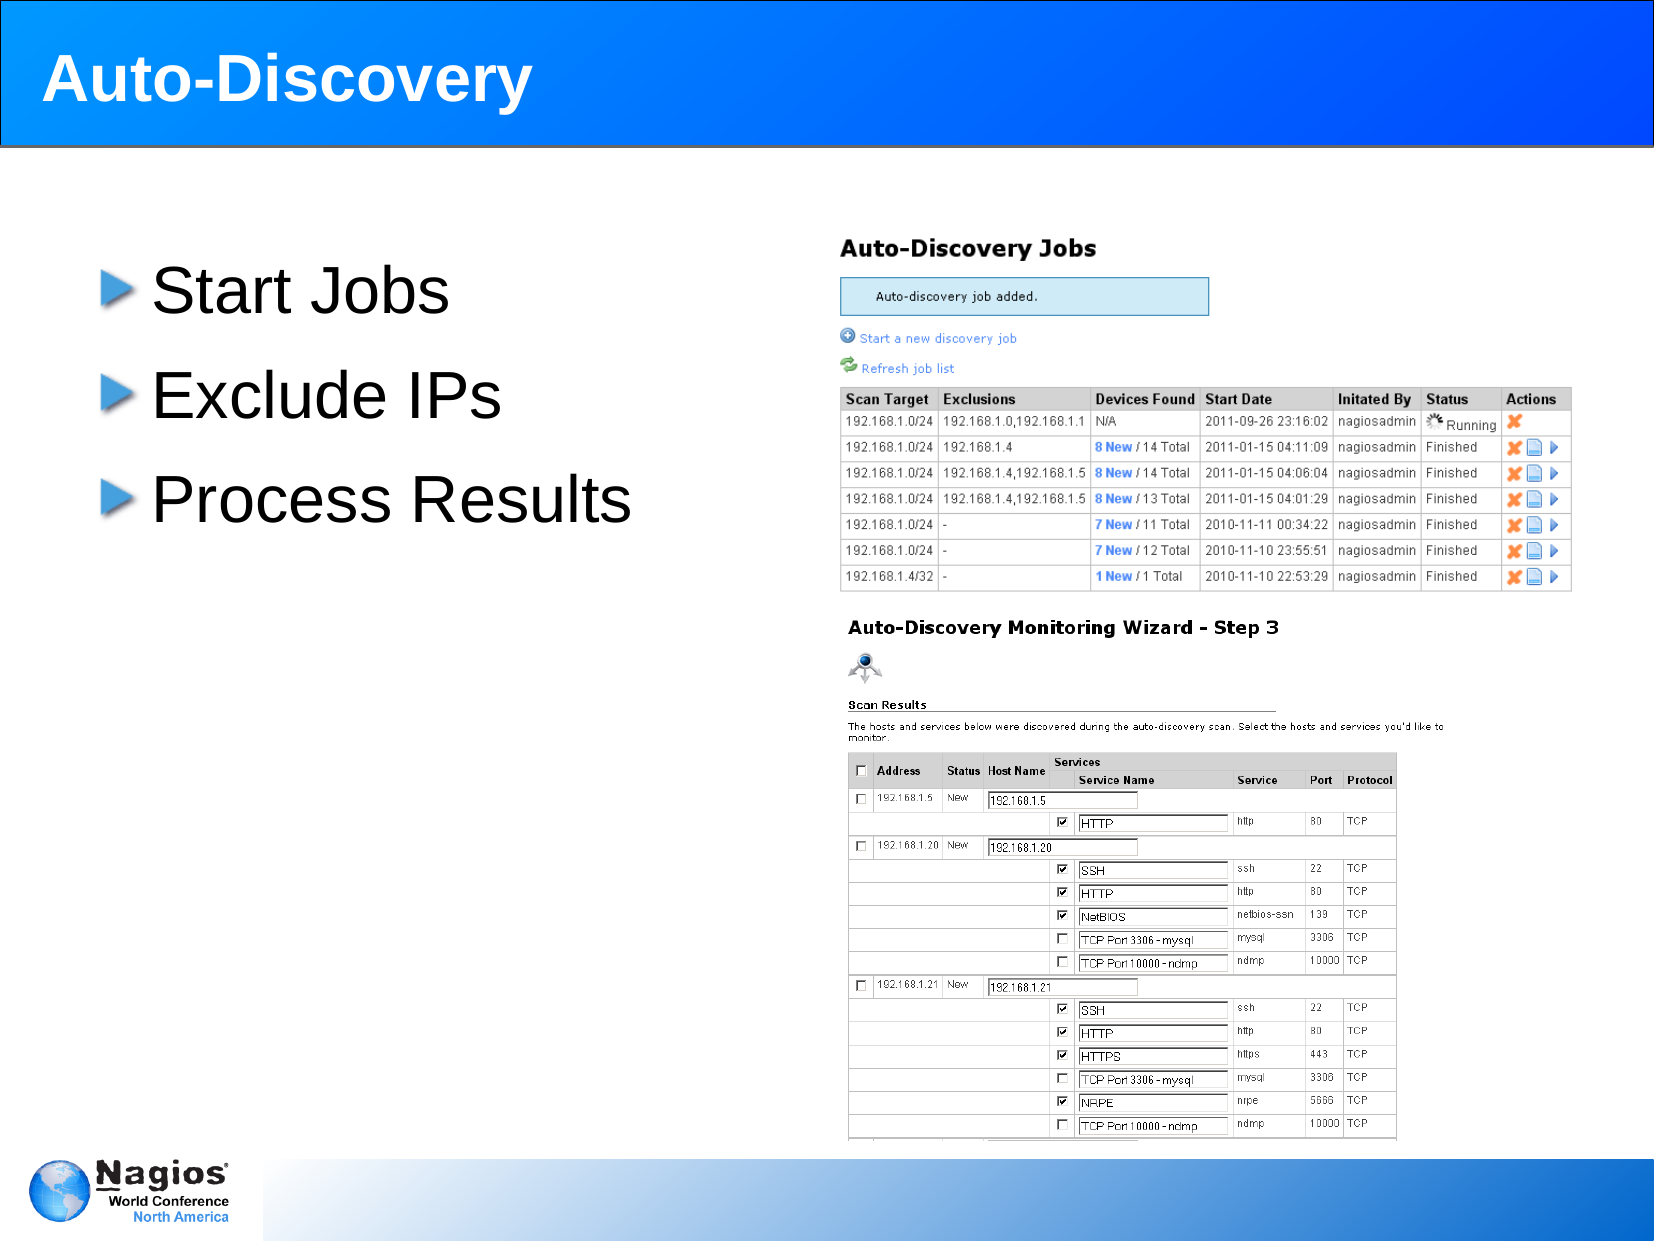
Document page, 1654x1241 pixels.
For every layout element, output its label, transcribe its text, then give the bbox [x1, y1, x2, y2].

picture [837, 233, 1588, 611]
list Start Jobs Exclude IPs Process Results [80, 253, 1569, 1058]
title Auto-Discovery [41, 36, 1248, 120]
picture [847, 615, 1448, 1141]
picture [29, 1159, 229, 1235]
